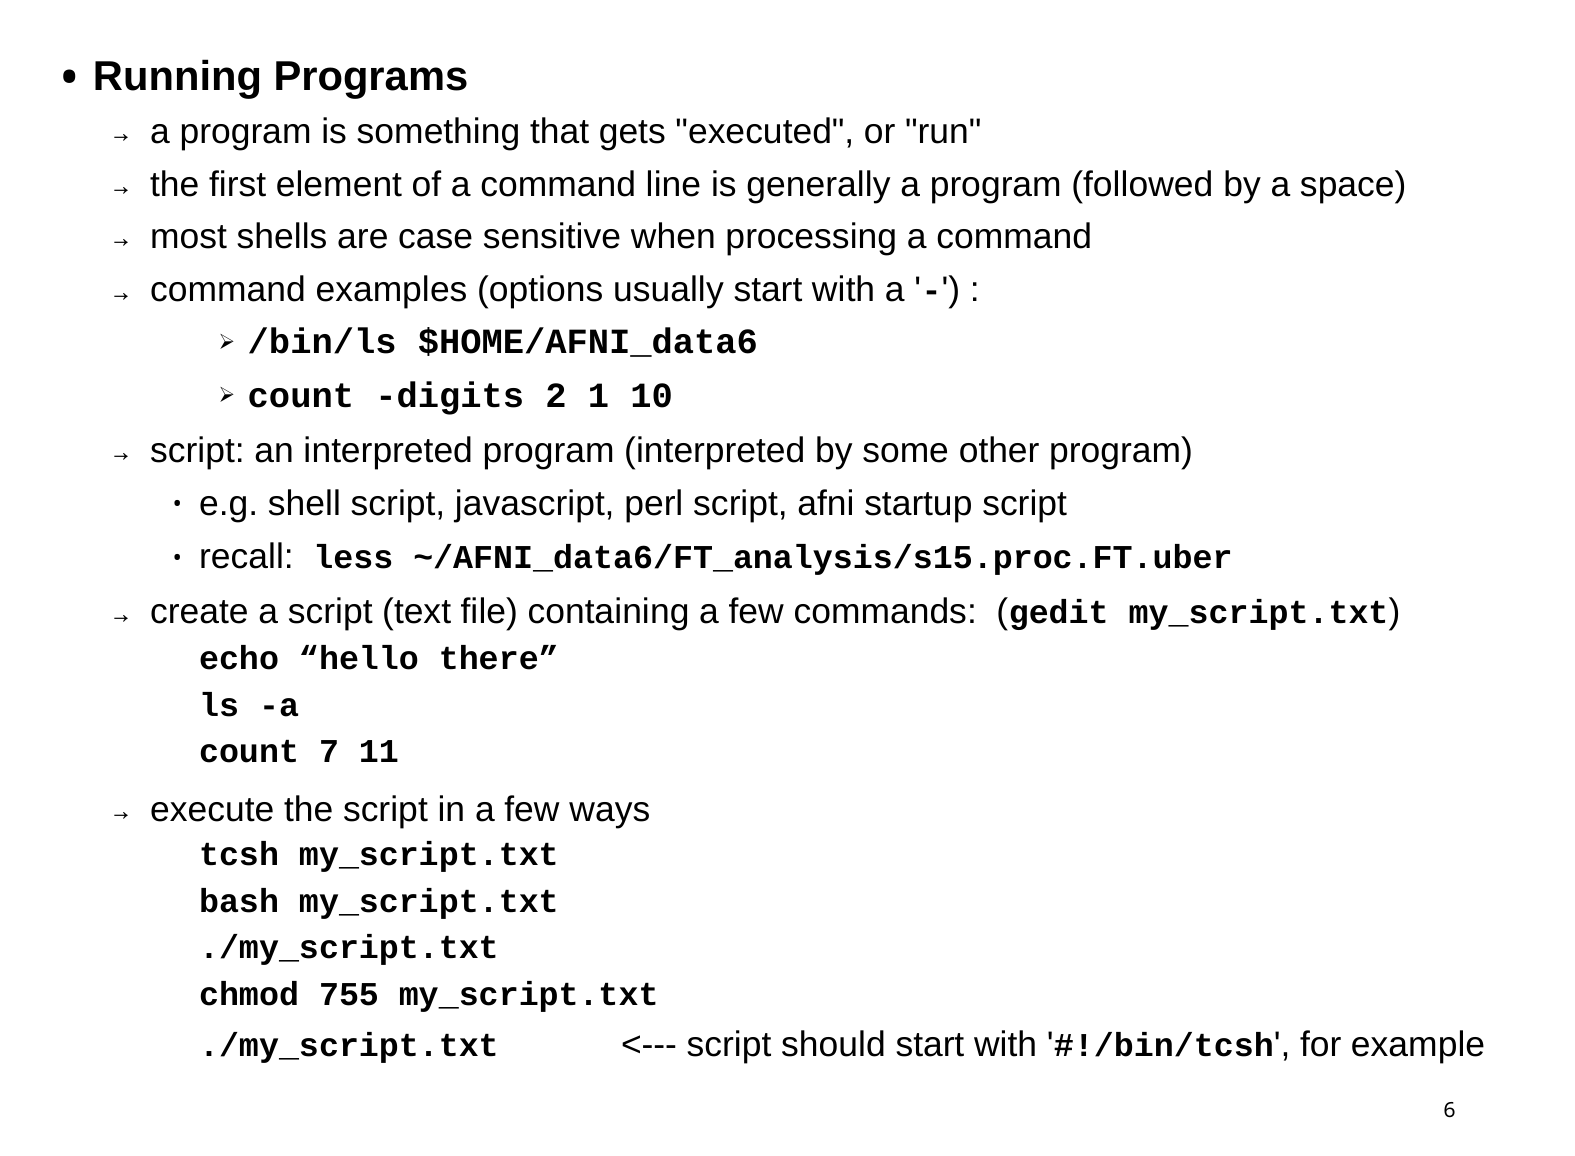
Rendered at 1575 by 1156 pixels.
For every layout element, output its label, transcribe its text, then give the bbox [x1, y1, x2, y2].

list Running Programs a program is something that gets "executed", or "run" the first element of a command line is generally a program (followed by a space) most shells are case sensitive when processing a command command examples (options usually start with a '-') : /bin/ls $HOME/AFNI_data6 count -digits 2 1 10 script: an interpreted program (interpreted by some other program) e.g. shell script, javascript, perl script, afni startup script recall: less ~/AFNI_data6/FT_analysis/s15.proc.FT.uber create a script (text file) containing a few commands: (gedit my_script.txt) echo “hello there” ls -a count 7 11 execute the script in a few ways tcsh my_script.txt bash my_script.txt ./my_script.txt chmod 755 my_script.txt ./my_script.txt <--- script should start with '#!/bin/tcsh', for example [37, 40, 1538, 1103]
